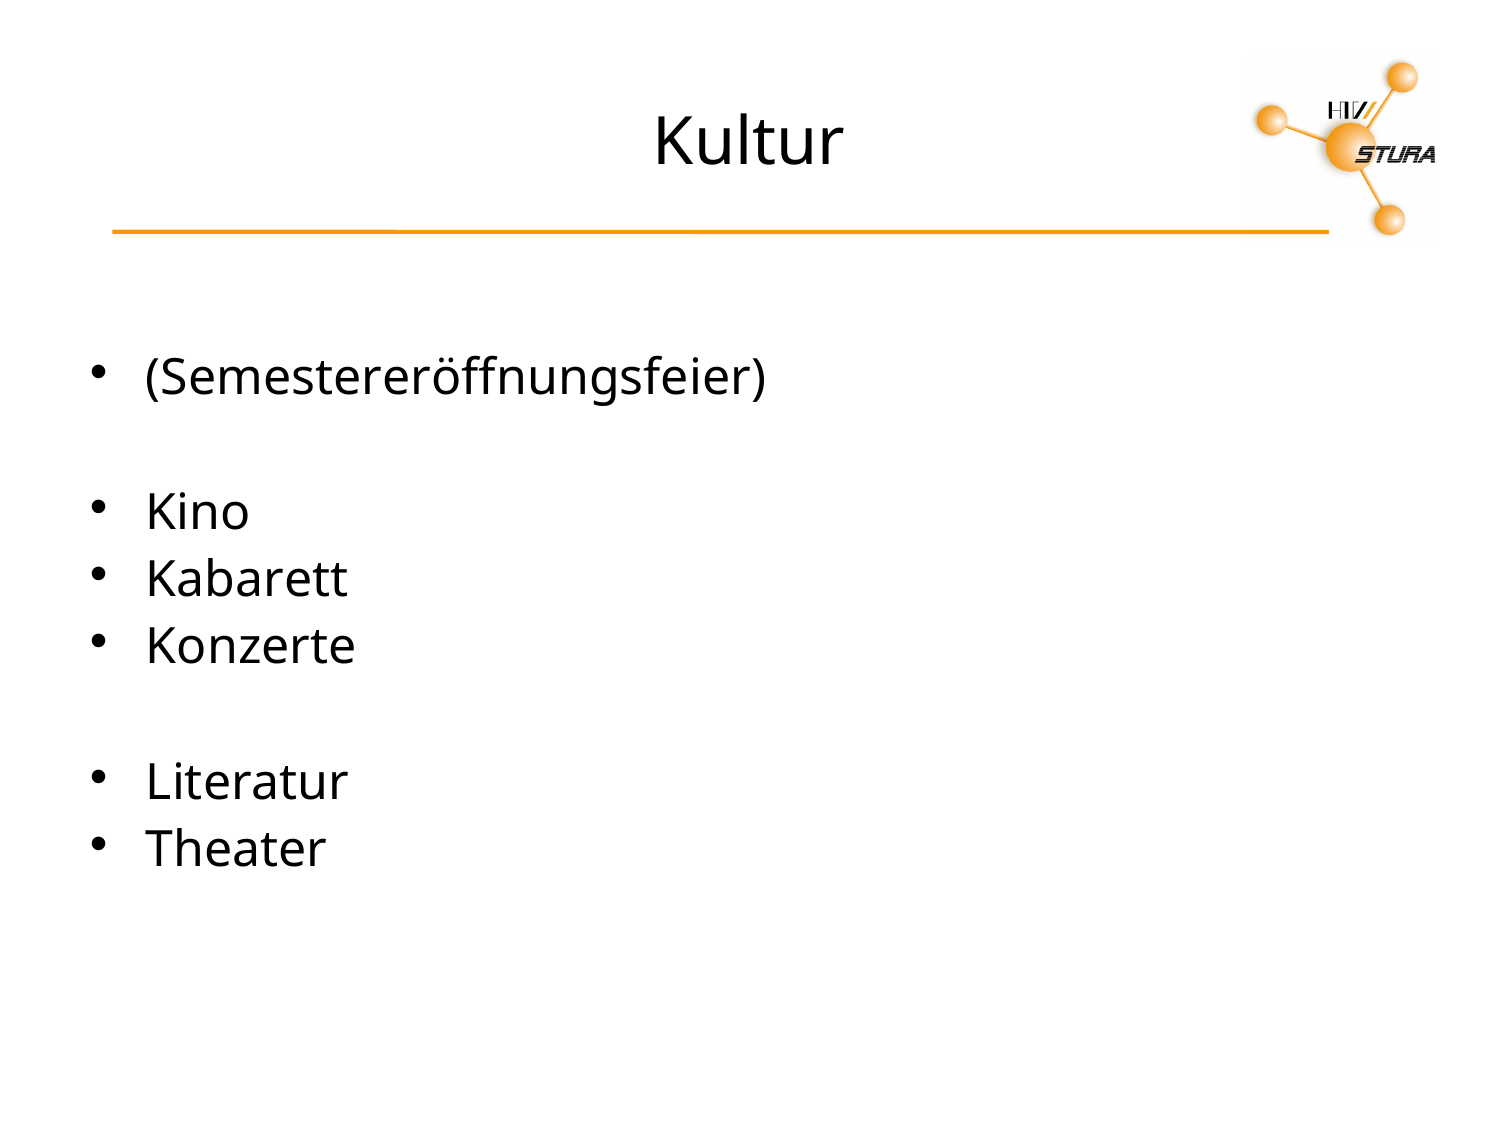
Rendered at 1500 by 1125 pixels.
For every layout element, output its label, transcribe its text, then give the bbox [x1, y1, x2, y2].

picture [1246, 54, 1435, 242]
list (Semestereröffnungsfeier) Kino Kabarett Konzerte Literatur Theater [75, 262, 1426, 1093]
title Kultur [74, 45, 1424, 233]
